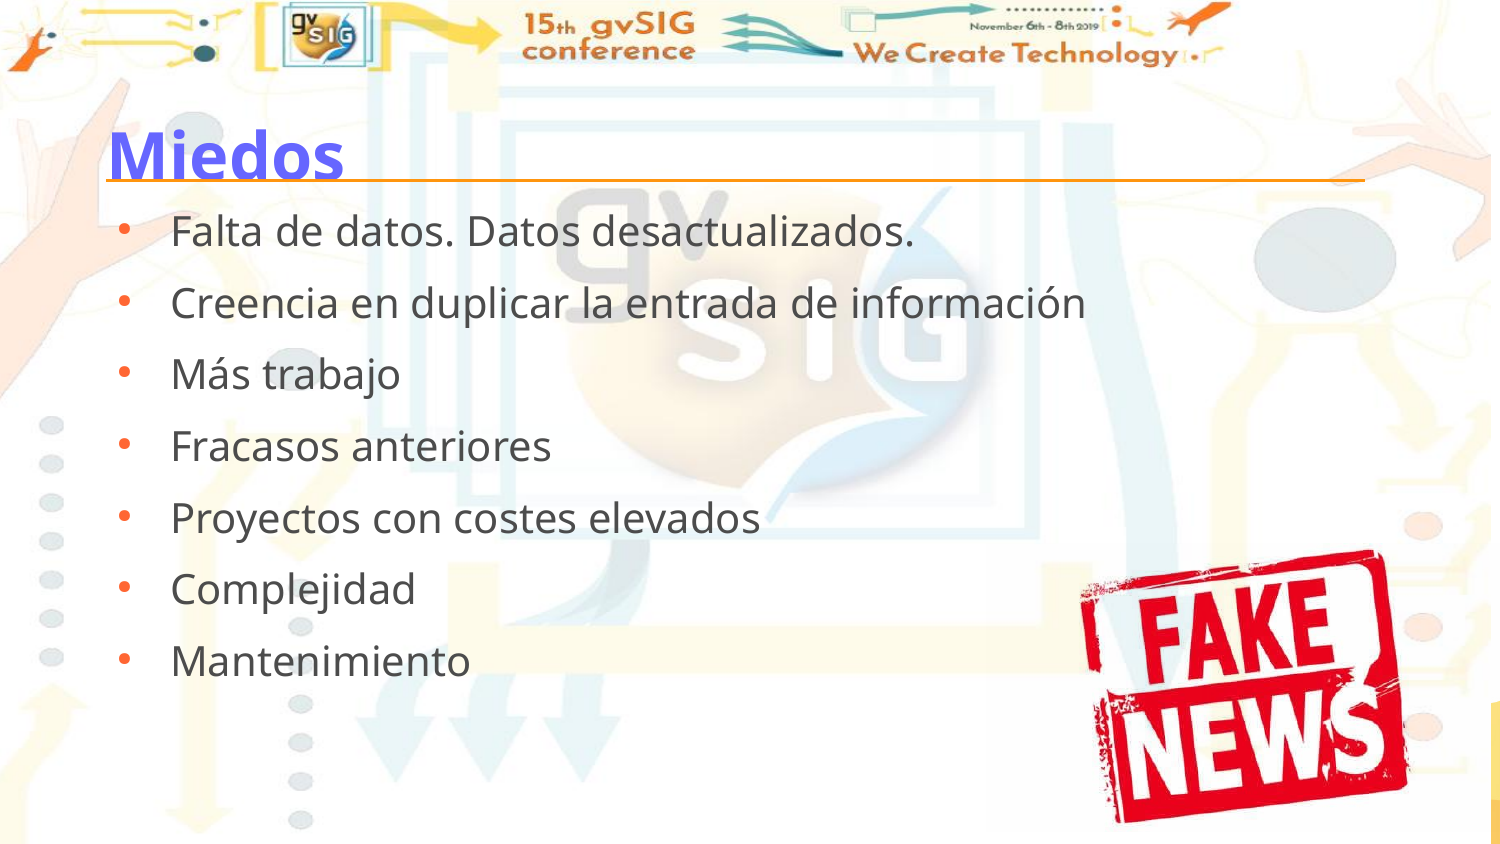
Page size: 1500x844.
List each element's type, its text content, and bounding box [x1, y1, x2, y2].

title Miedos [106, 115, 1457, 193]
list Falta de datos. Datos desactualizados. Creencia en duplicar la entrada de información Más trabajo Fracasos anteriores Proyectos con costes elevados Complejidad Mantenimiento [99, 129, 1359, 770]
picture [0, 0, 1500, 844]
